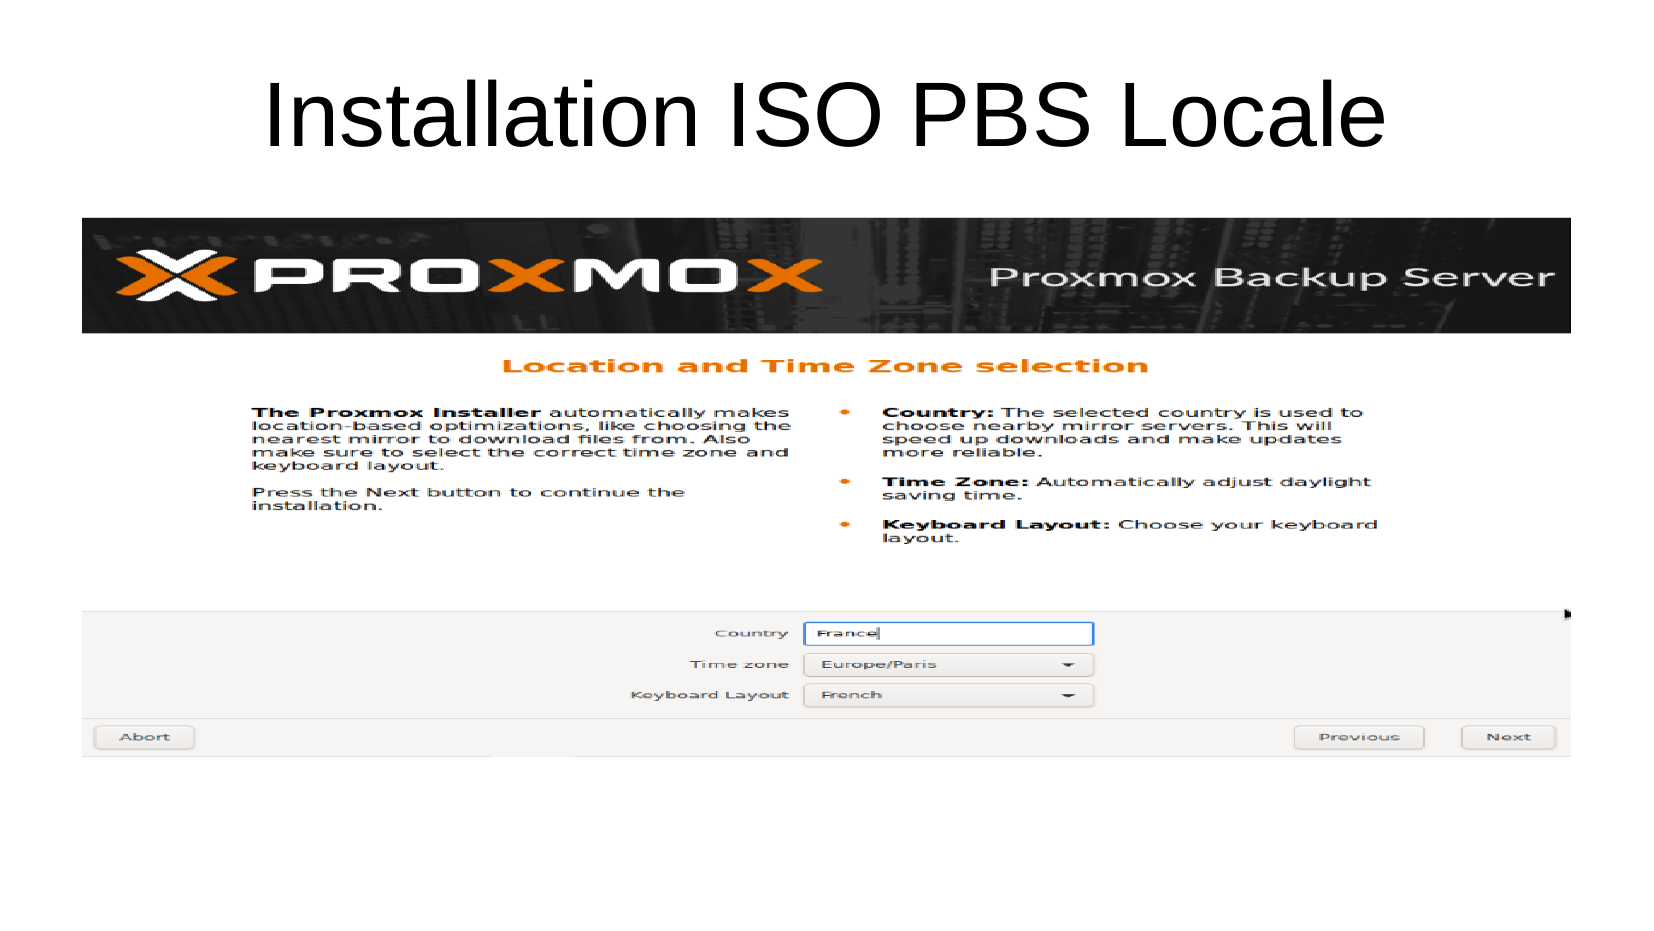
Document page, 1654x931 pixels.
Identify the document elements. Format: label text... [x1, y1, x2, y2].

title Installation ISO PBS Locale [82, 37, 1571, 193]
picture [82, 217, 1571, 758]
